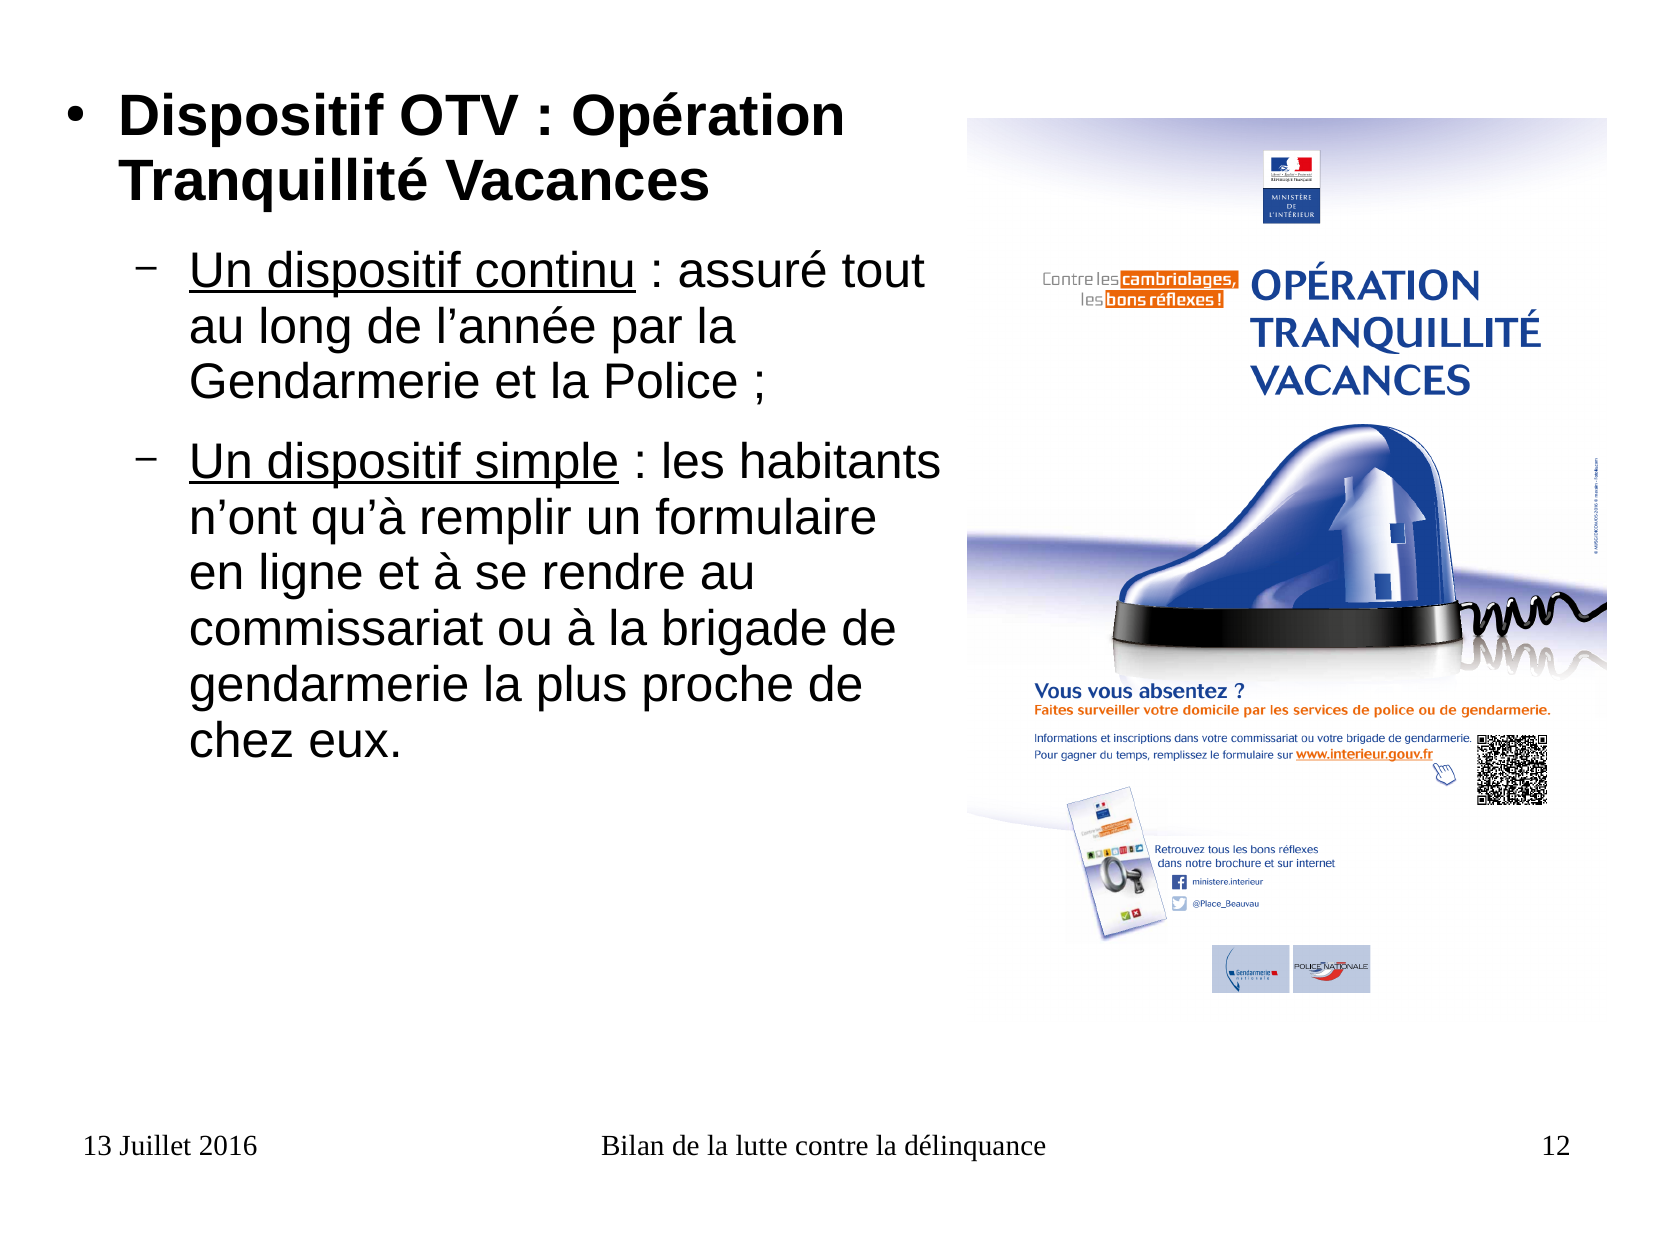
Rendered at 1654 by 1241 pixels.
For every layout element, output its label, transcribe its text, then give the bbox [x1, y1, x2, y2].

list Dispositif OTV : Opération Tranquillité Vacances Un dispositif continu : assuré tout au long de l’année par la Gendarmerie et la Police ; Un dispositif simple : les habitants n’ont qu’à remplir un formulaire en ligne et à se rendre au commissariat ou à la brigade de gendarmerie la plus proche de chez eux. [47, 82, 945, 1052]
picture [967, 118, 1607, 1022]
